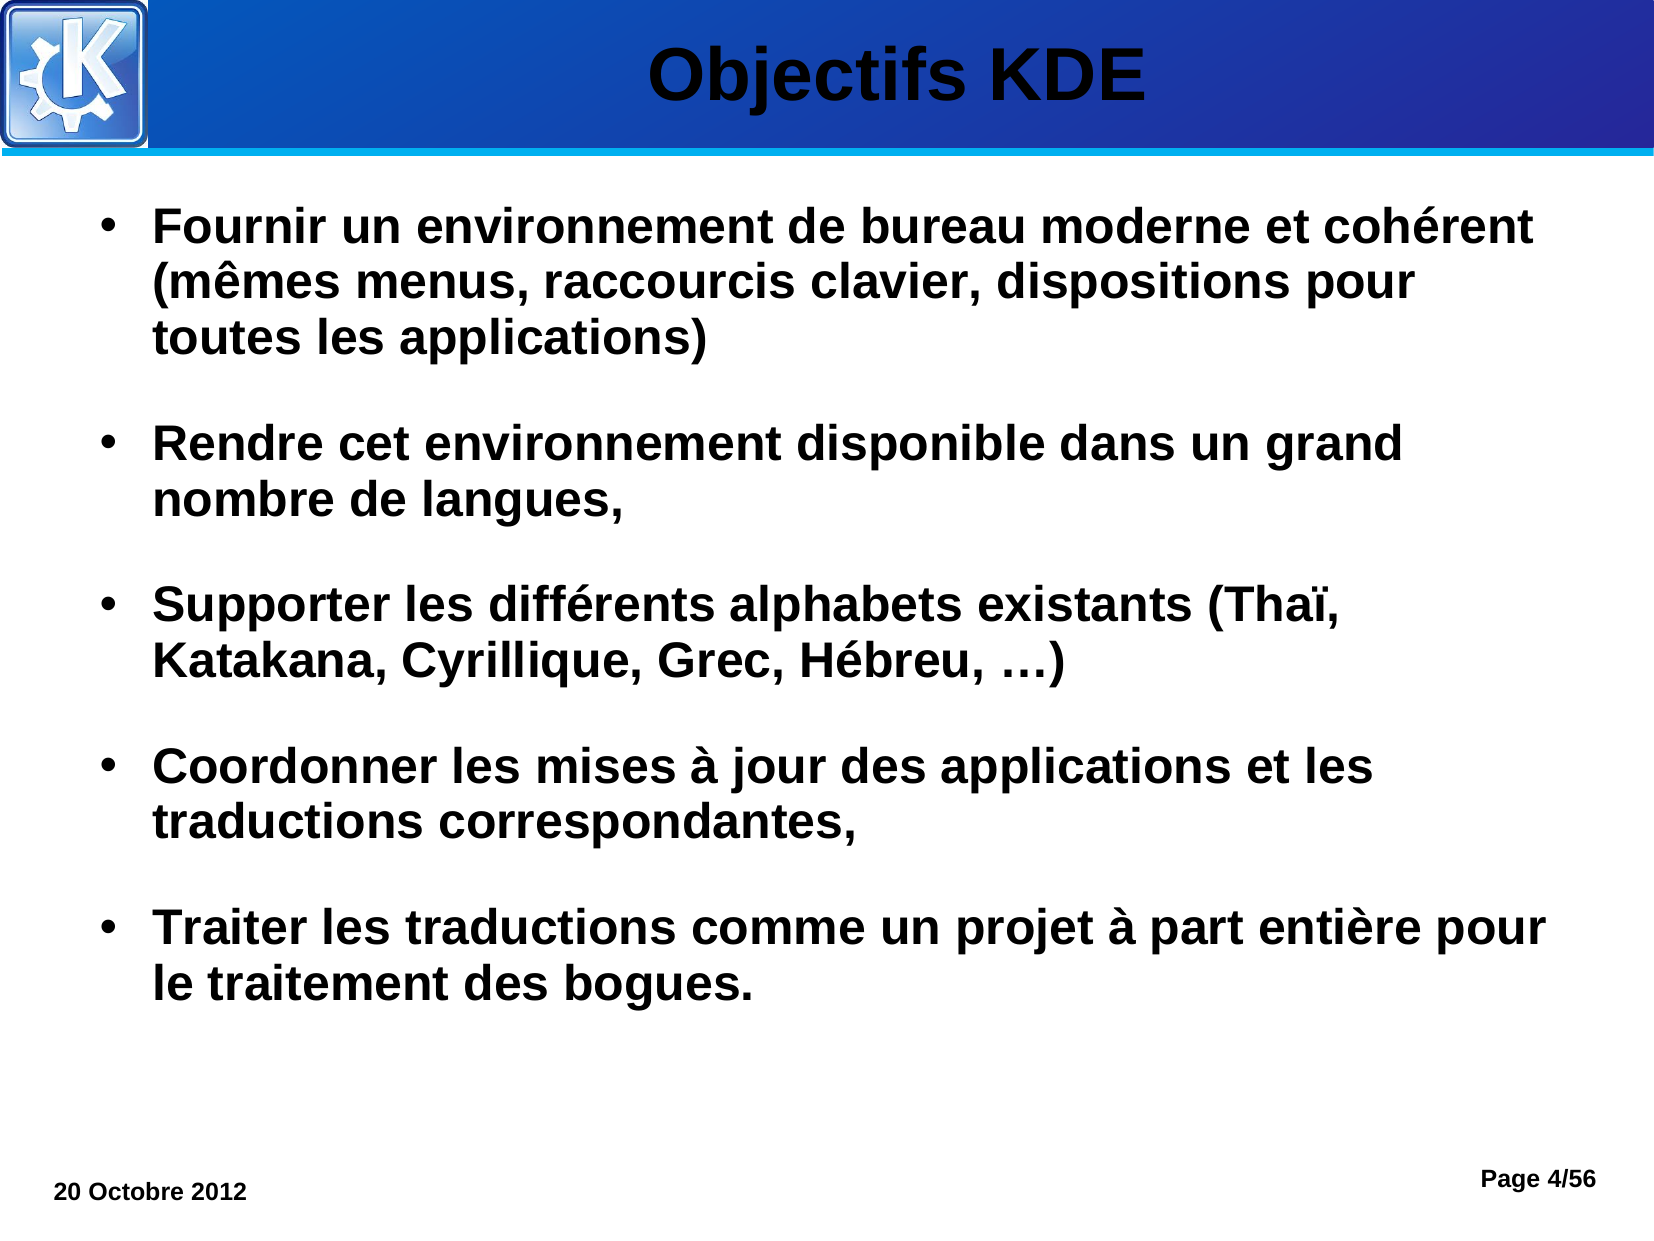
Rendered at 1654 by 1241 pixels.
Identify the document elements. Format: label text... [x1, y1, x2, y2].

picture [0, 0, 141, 148]
text_box Fournir un environnement de bureau moderne et cohérent (mêmes menus, raccourcis clavier, dispositions pour toutes les applications) Rendre cet environnement disponible dans un grand nombre de langues, Supporter les différents alphabets existants (Thaï, Katakana, Cyrillique, Grec, Hébreu, …) Coordonner les mises à jour des applications et les traductions correspondantes, Traiter les traductions comme un projet à part entière pour le traitement des bogues. [82, 194, 1571, 1128]
text_box Objectifs KDE [141, 0, 1654, 148]
